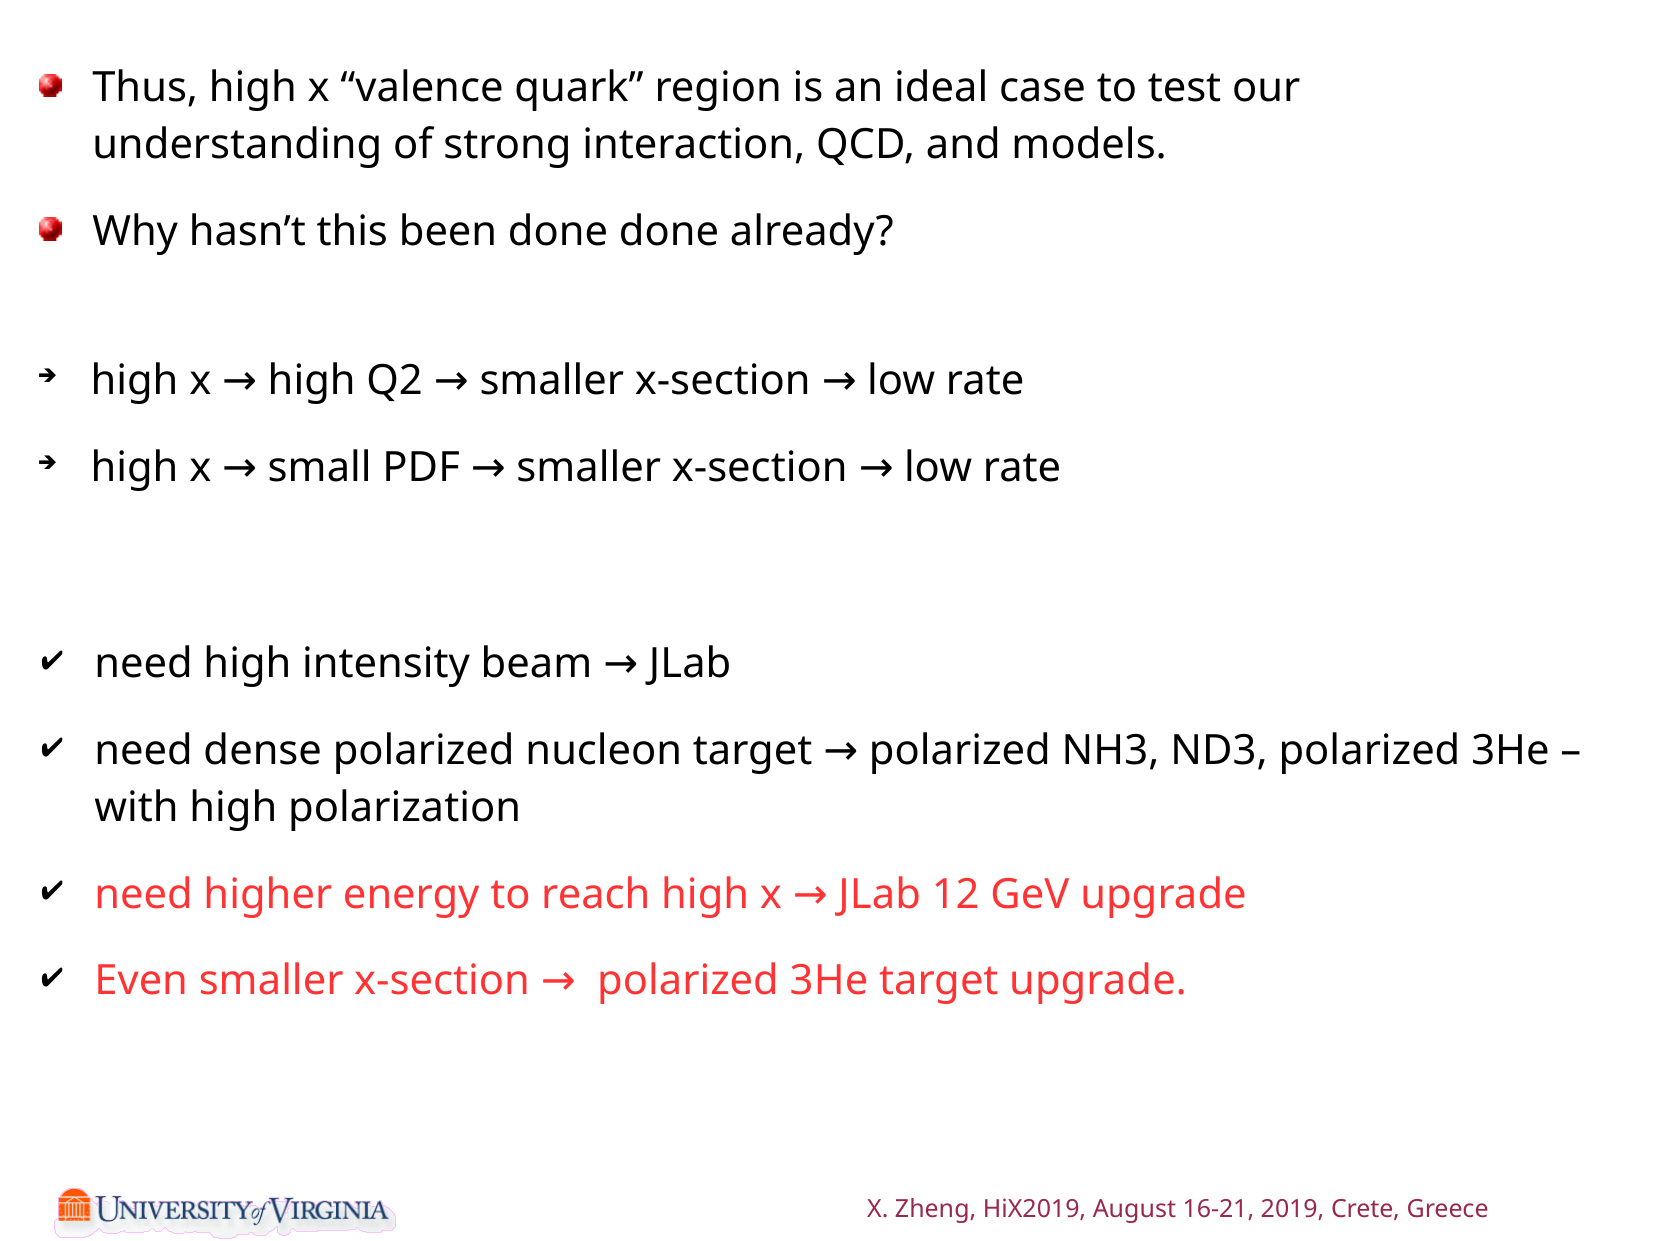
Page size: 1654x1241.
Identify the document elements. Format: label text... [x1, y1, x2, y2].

list high x → high Q2 → smaller x-section → low rate high x → small PDF → smaller x-section → low rate [19, 349, 1597, 584]
picture [35, 1171, 409, 1241]
list need high intensity beam → JLab need dense polarized nucleon target → polarized NH3, ND3, polarized 3He – with high polarization need higher energy to reach high x → JLab 12 GeV upgrade Even smaller x-section → polarized 3He target upgrade. [23, 633, 1601, 1101]
list Thus, high x “valence quark” region is an ideal case to test our understanding of strong interaction, QCD, and models. Why hasn’t this been done done already? [21, 57, 1599, 262]
